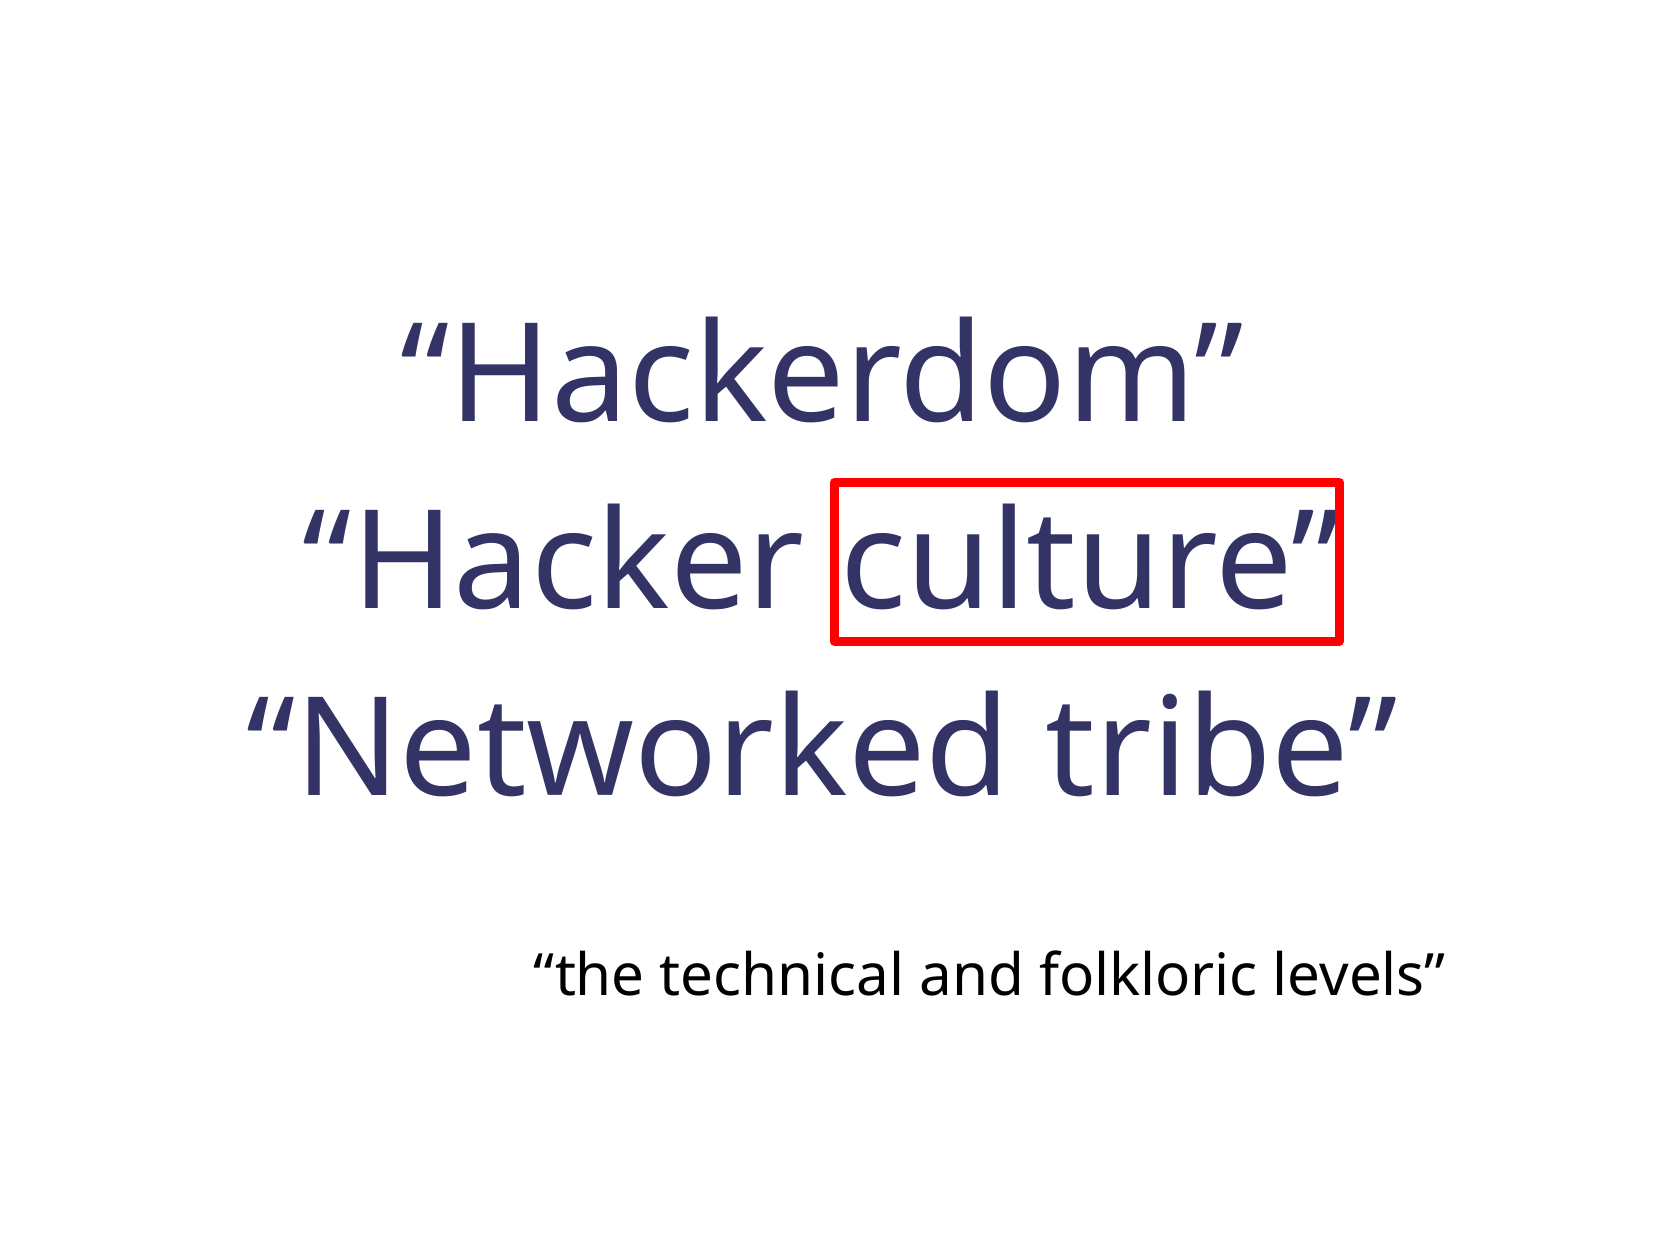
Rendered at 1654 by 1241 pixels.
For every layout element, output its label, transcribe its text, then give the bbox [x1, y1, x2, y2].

text_box “the technical and folkloric levels” [519, 926, 1540, 1012]
title “Hackerdom” “Hacker culture” “Networked tribe” [78, 304, 1567, 806]
